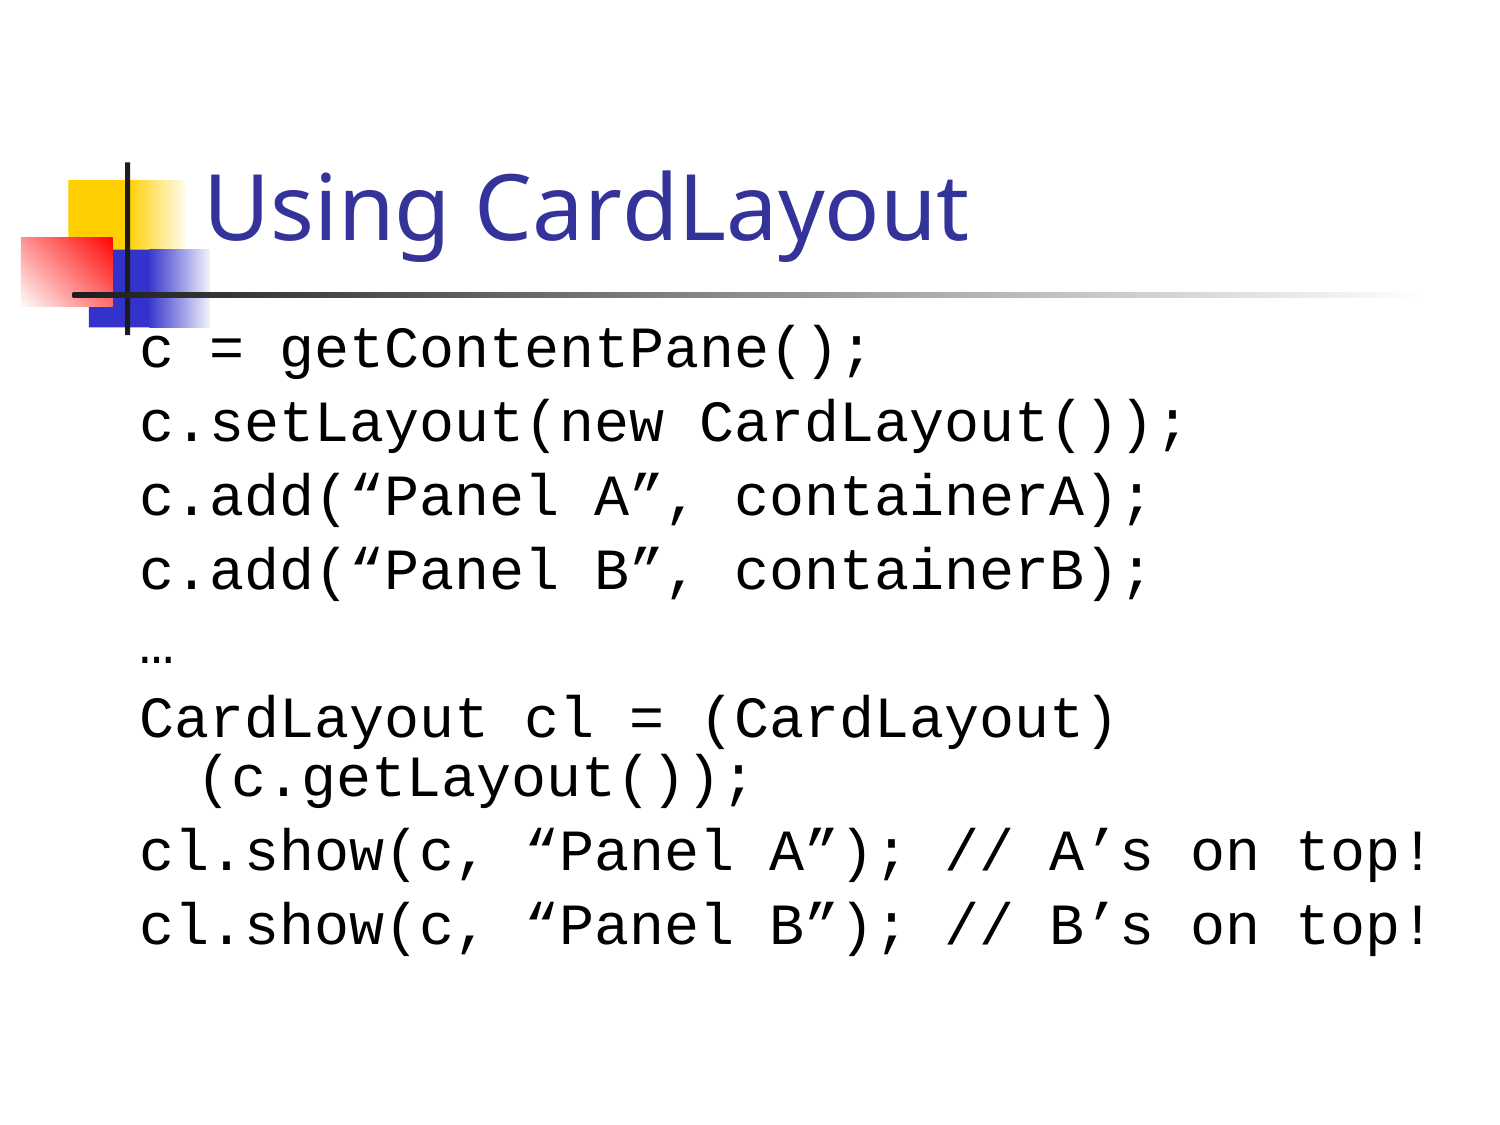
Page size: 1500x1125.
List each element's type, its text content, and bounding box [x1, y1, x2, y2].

list c = getContentPane(); c.setLayout(new CardLayout()); c.add(“Panel A”, containerA); c.add(“Panel B”, containerB); … CardLayout cl = (CardLayout)(c.getLayout()); cl.show(c, “Panel A”); // A’s on top! cl.show(c, “Panel B”); // B’s on top! [124, 312, 1500, 1086]
title Using CardLayout [188, 35, 1468, 276]
